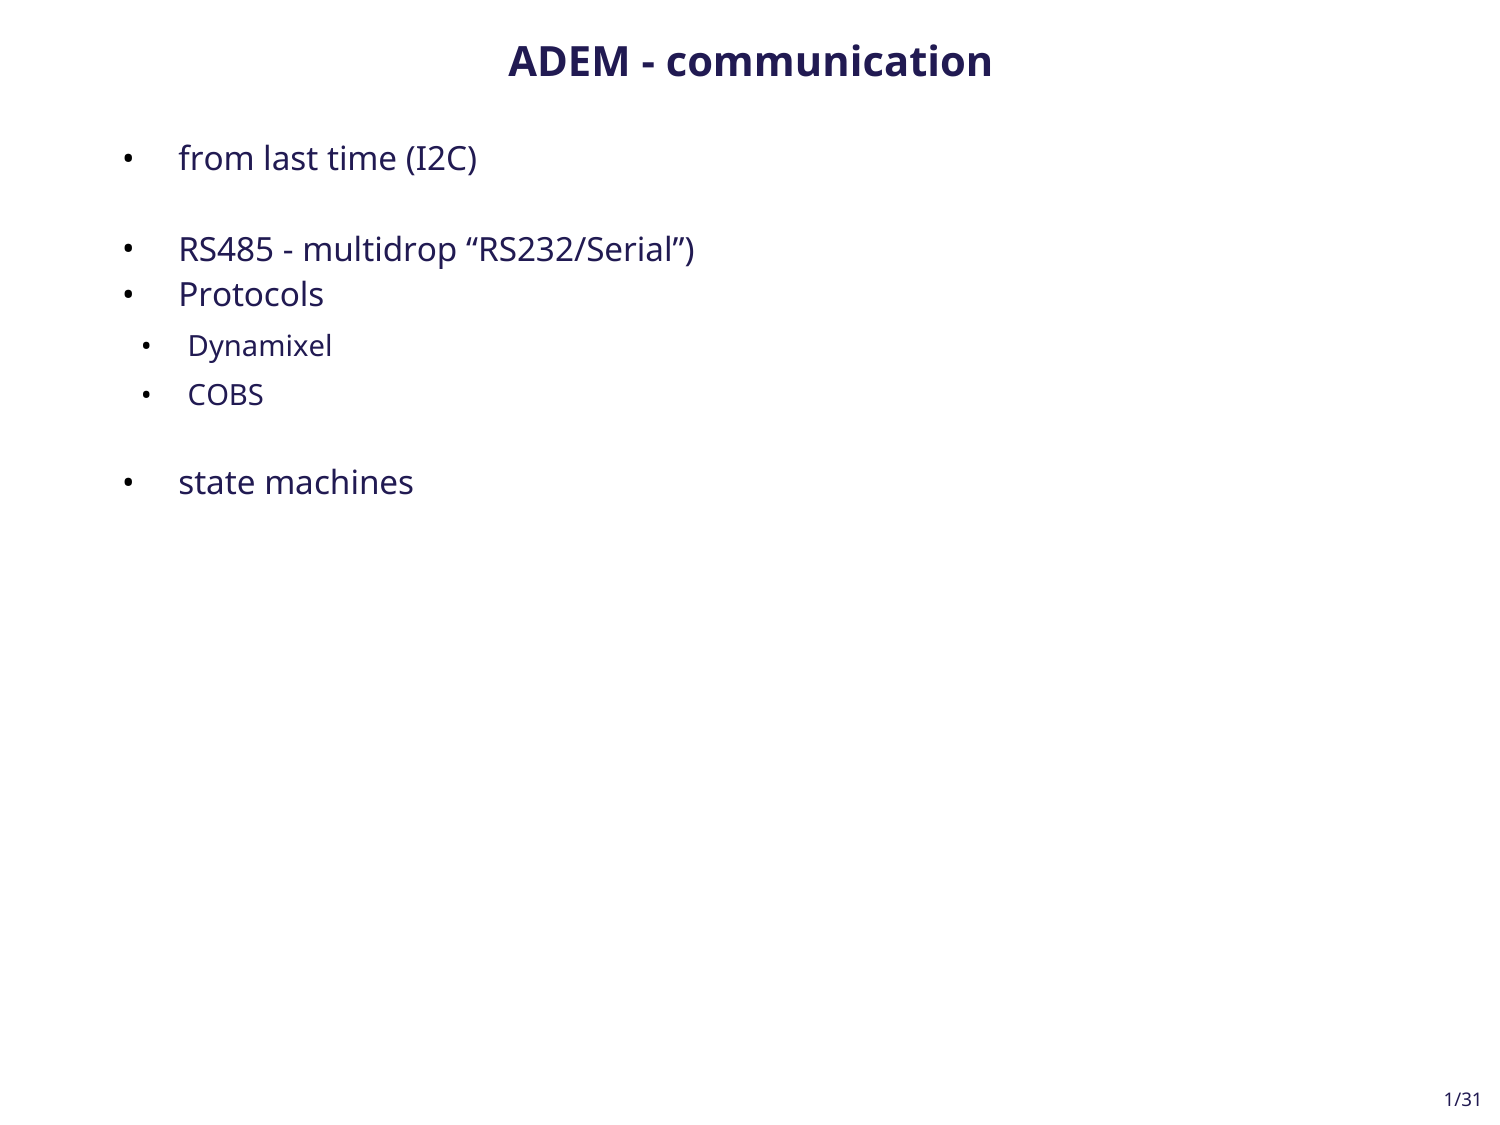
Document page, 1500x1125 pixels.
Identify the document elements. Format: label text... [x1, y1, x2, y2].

title ADEM - communication [61, 28, 1441, 92]
list from last time (I2C) RS485 - multidrop “RS232/Serial”) Protocols Dynamixel COBS state machines [60, 135, 1482, 1081]
